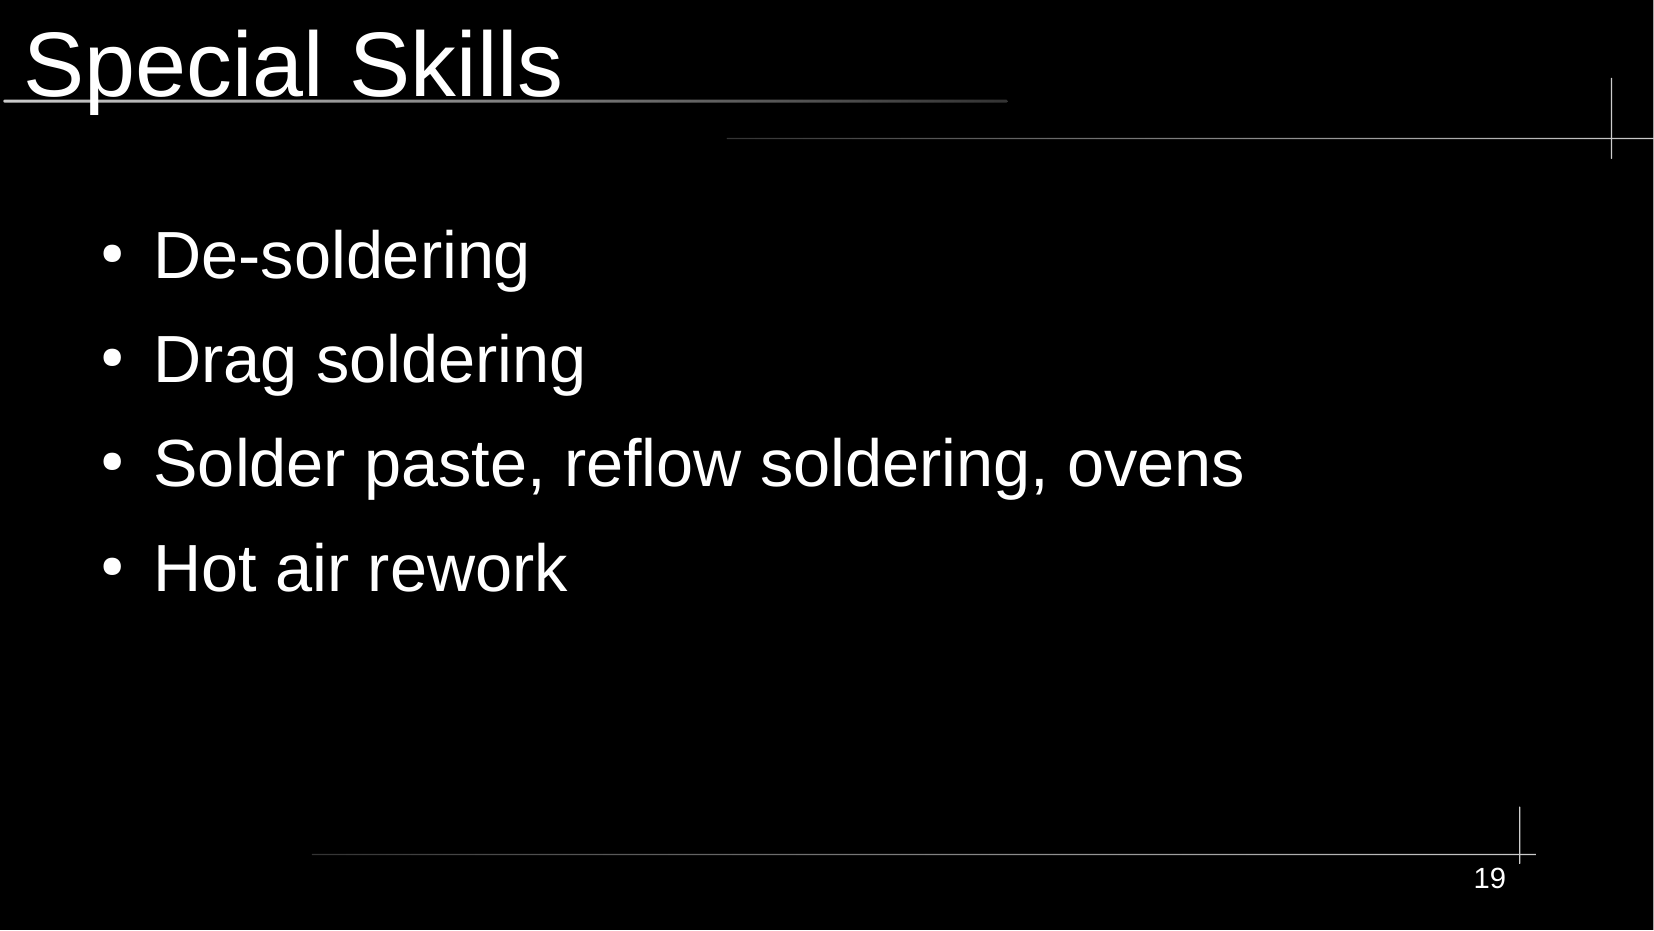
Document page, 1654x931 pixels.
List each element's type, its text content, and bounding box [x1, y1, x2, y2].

title Special Skills [23, 11, 1589, 119]
list De-soldering Drag soldering Solder paste, reflow soldering, ovens Hot air rework [82, 217, 1571, 758]
